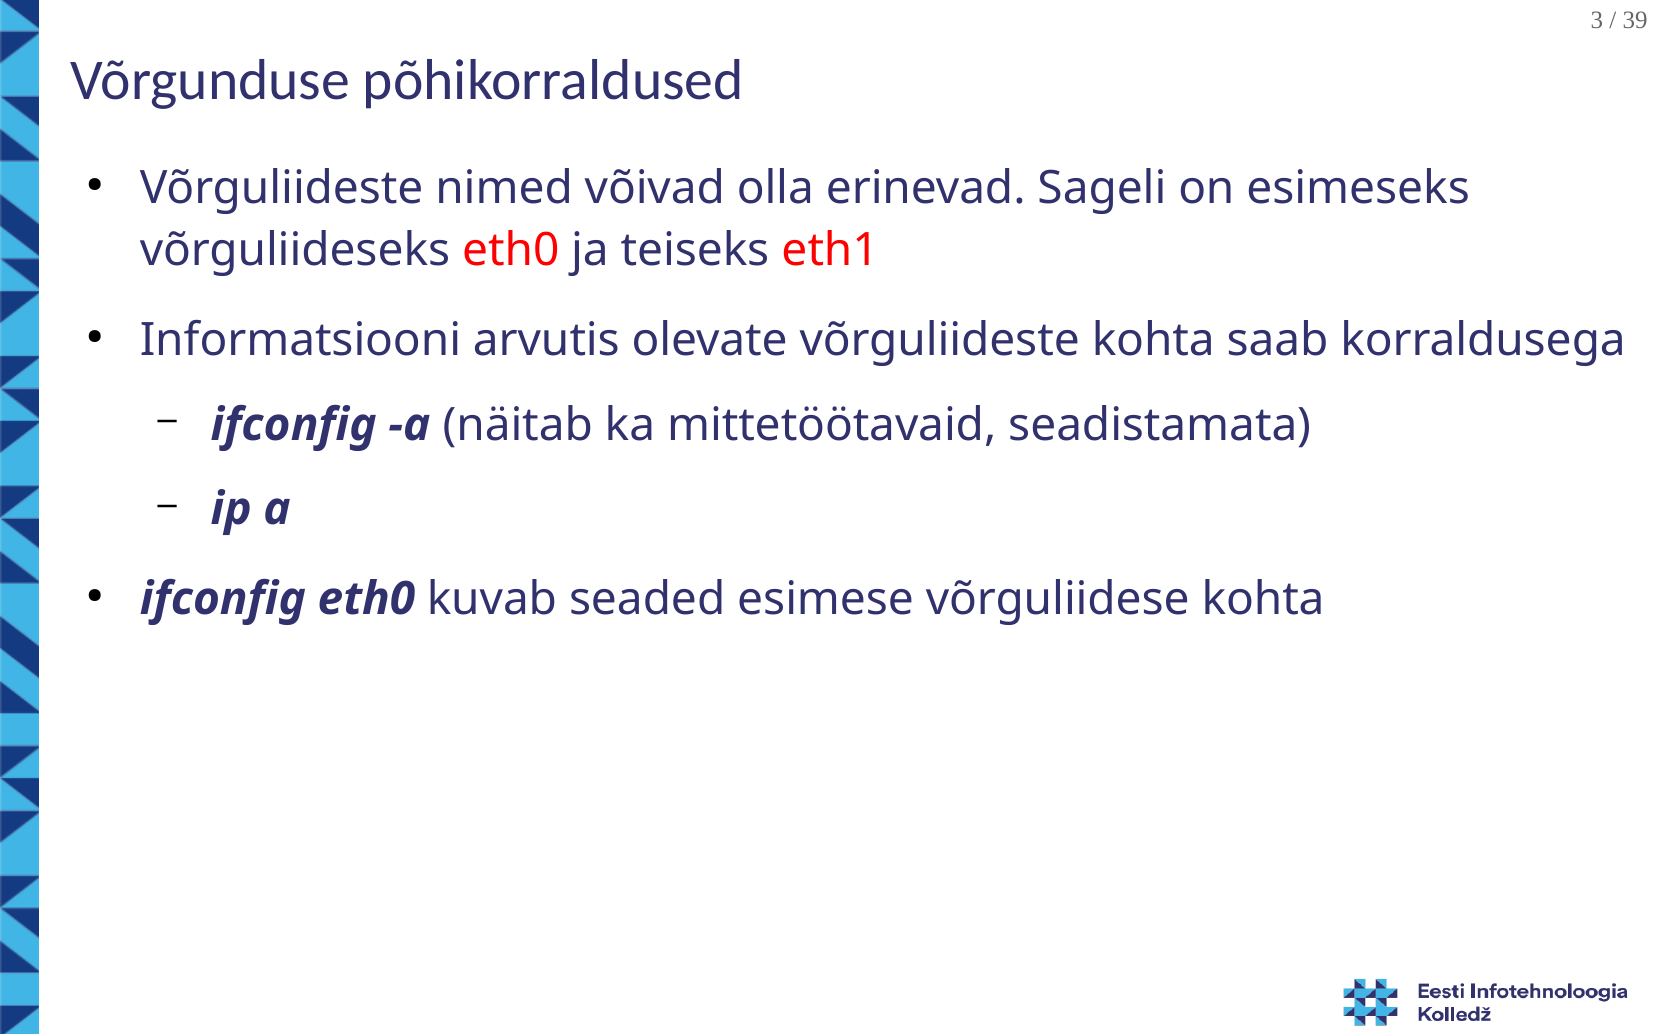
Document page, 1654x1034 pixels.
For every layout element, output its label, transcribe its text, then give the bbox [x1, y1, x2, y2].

list Võrguliideste nimed võivad olla erinevad. Sageli on esimeseks võrguliideseks eth0 ja teiseks eth1 Informatsiooni arvutis olevate võrguliideste kohta saab korraldusega ifconfig -a (näitab ka mittetöötavaid, seadistamata) ip a ifconfig eth0 kuvab seaded esimese võrguliidese kohta [68, 153, 1630, 957]
title Võrgunduse põhikorraldused [70, 41, 1630, 130]
